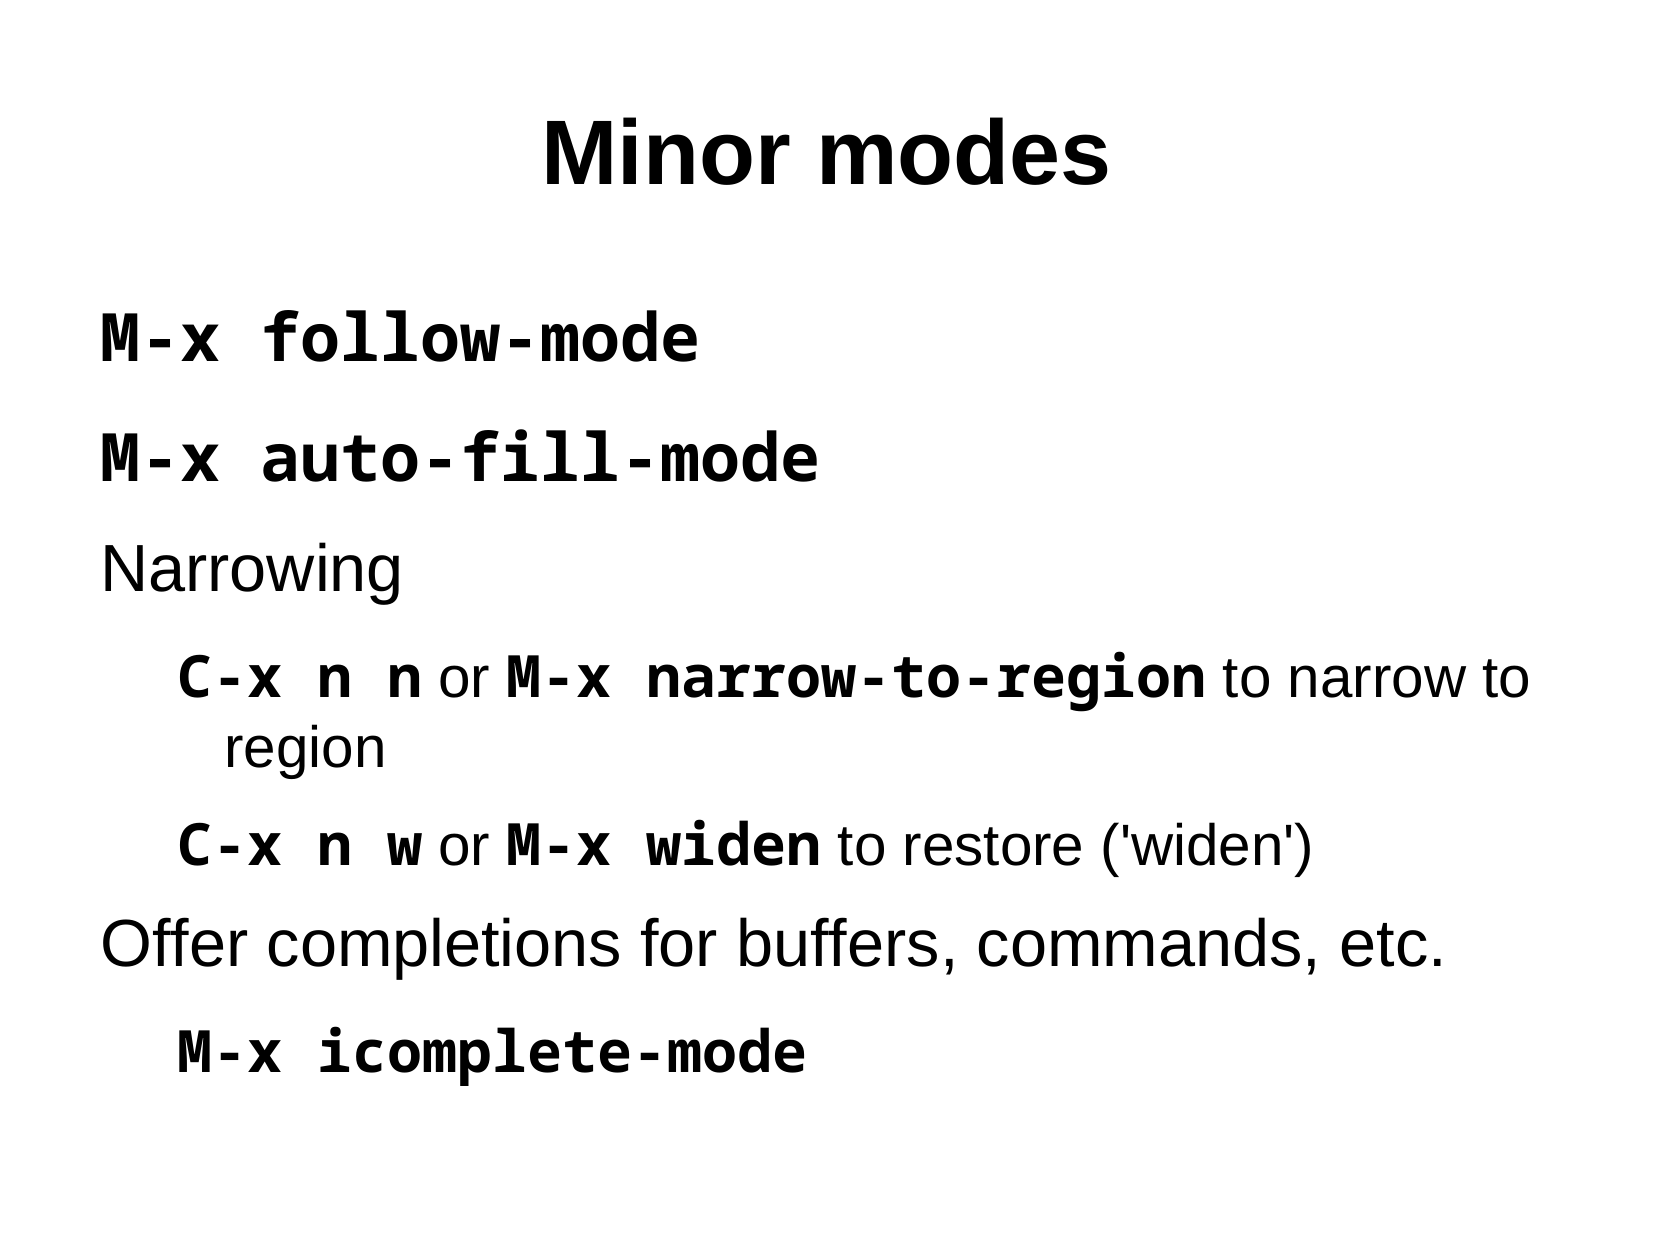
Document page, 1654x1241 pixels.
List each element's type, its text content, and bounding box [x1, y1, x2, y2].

list M-x follow-mode M-x auto-fill-mode Narrowing C-x n n or M-x narrow-to-region to narrow to region C-x n w or M-x widen to restore ('widen') Offer completions for buffers, commands, etc. M-x icomplete-mode [82, 290, 1571, 1094]
title Minor modes [82, 56, 1571, 250]
